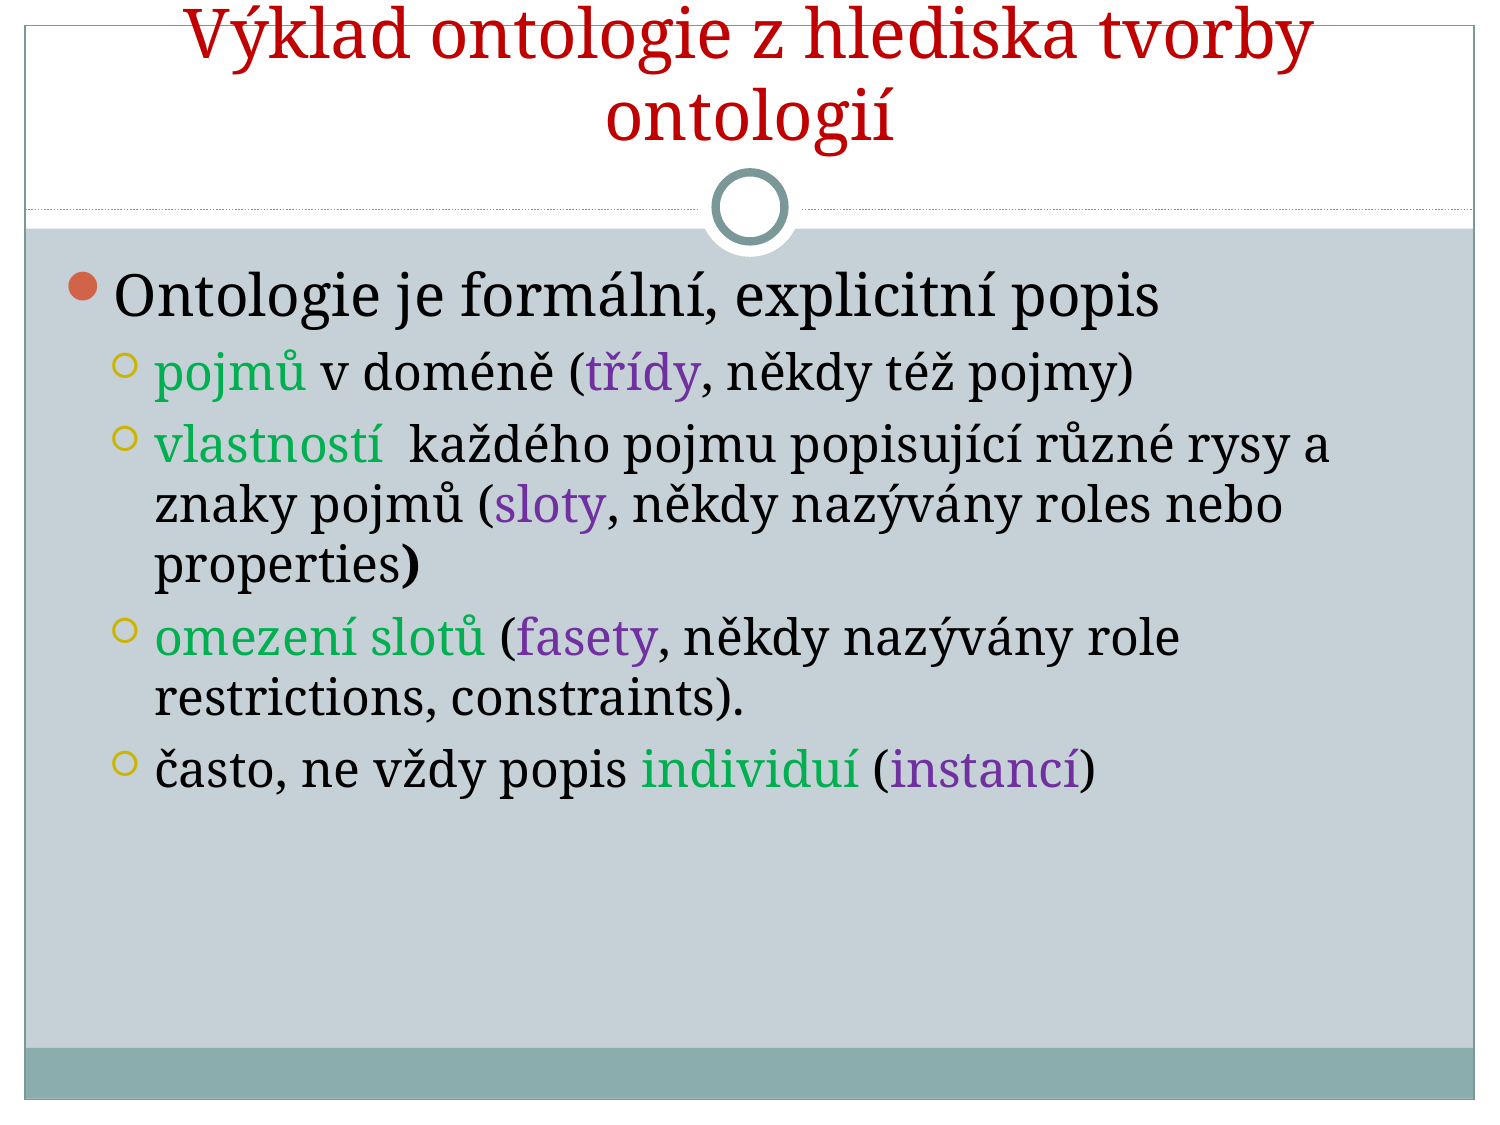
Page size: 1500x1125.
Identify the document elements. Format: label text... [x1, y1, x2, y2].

title Výklad ontologie z hlediska tvorby ontologií [49, 37, 1450, 162]
list Ontologie je formální, explicitní popis pojmů v doméně (třídy, někdy též pojmy) vlastností každého pojmu popisující různé rysy a znaky pojmů (sloty, někdy nazývány roles nebo properties) omezení slotů (fasety, někdy nazývány role restrictions, constraints). často, ne vždy popis individuí (instancí) [49, 250, 1445, 1001]
